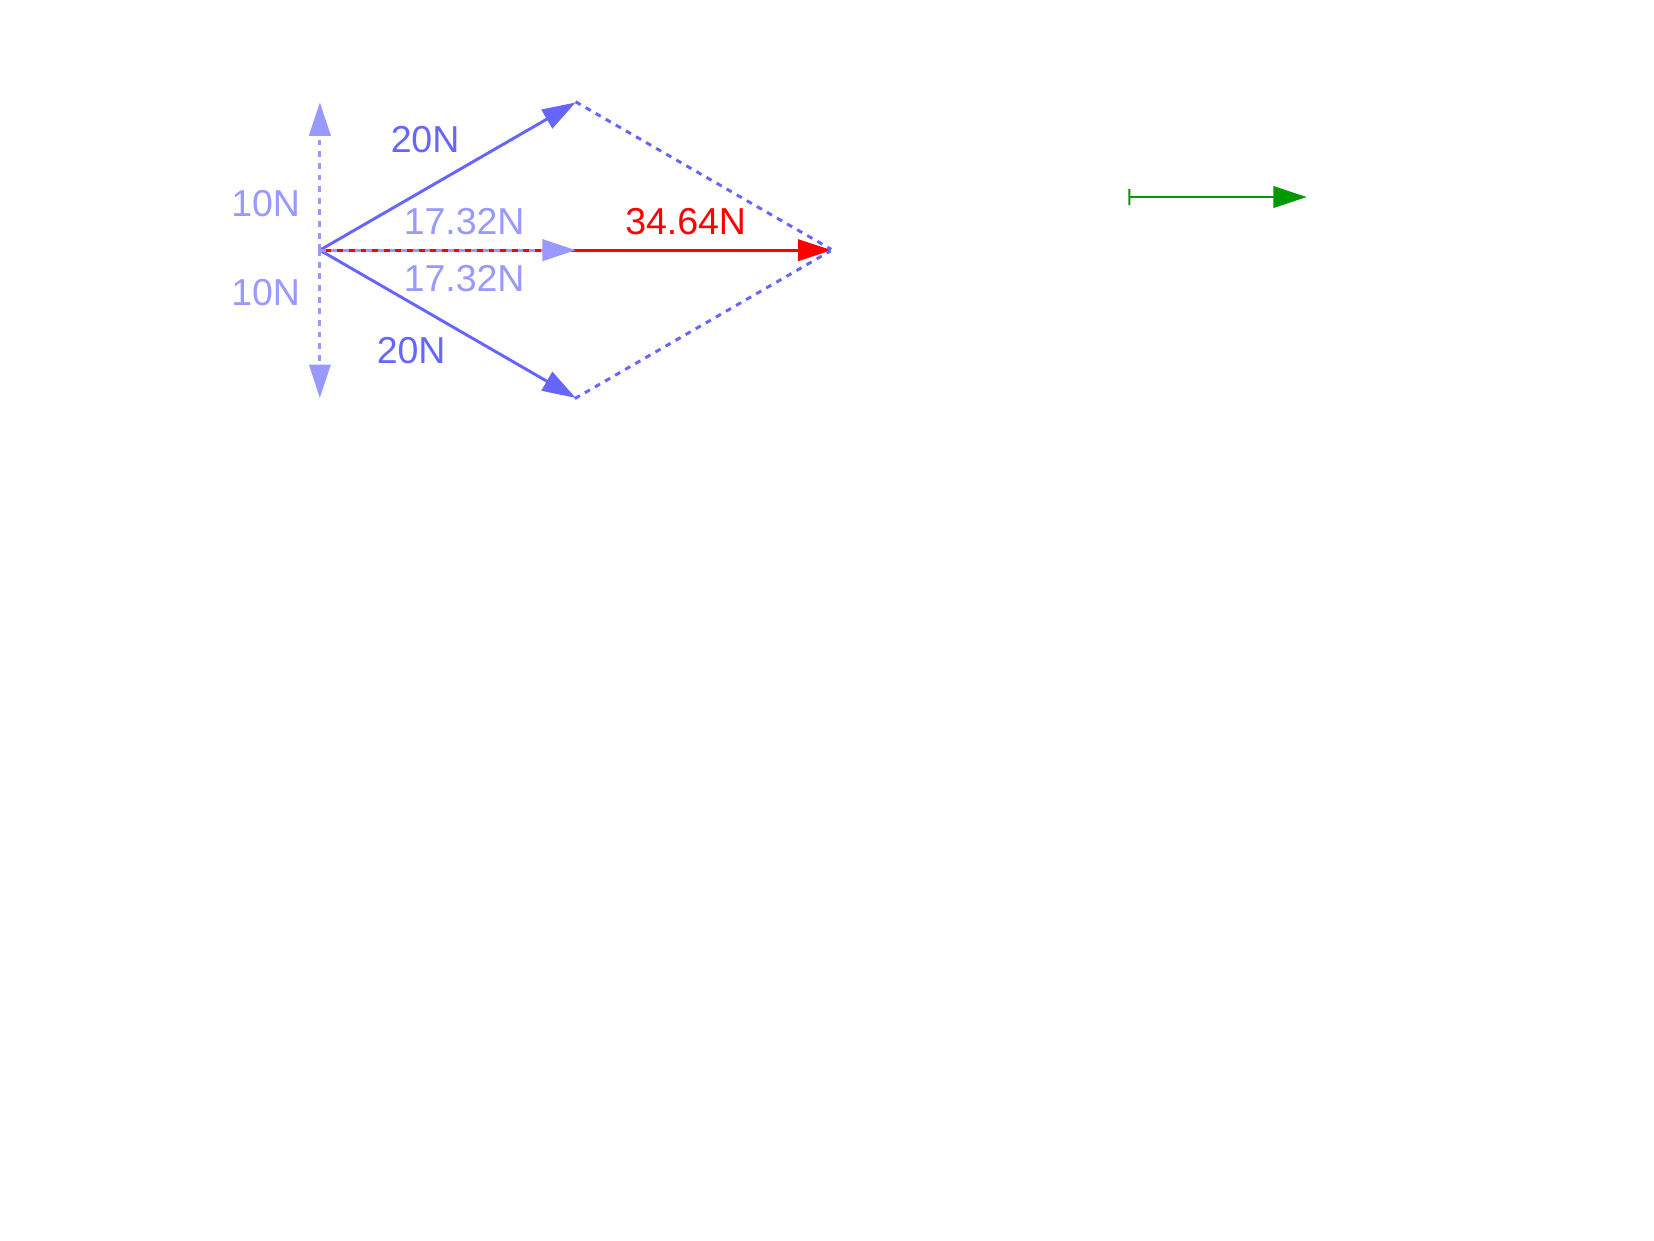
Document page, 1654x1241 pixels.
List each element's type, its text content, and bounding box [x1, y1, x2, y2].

text_box 34.64N [610, 193, 773, 251]
text_box 17.32N [389, 193, 540, 250]
text_box 20N [362, 322, 461, 380]
text_box 10N [216, 175, 315, 233]
text_box 20N [376, 111, 475, 169]
text_box 17.32N [389, 250, 540, 307]
text_box 10N [216, 263, 315, 321]
